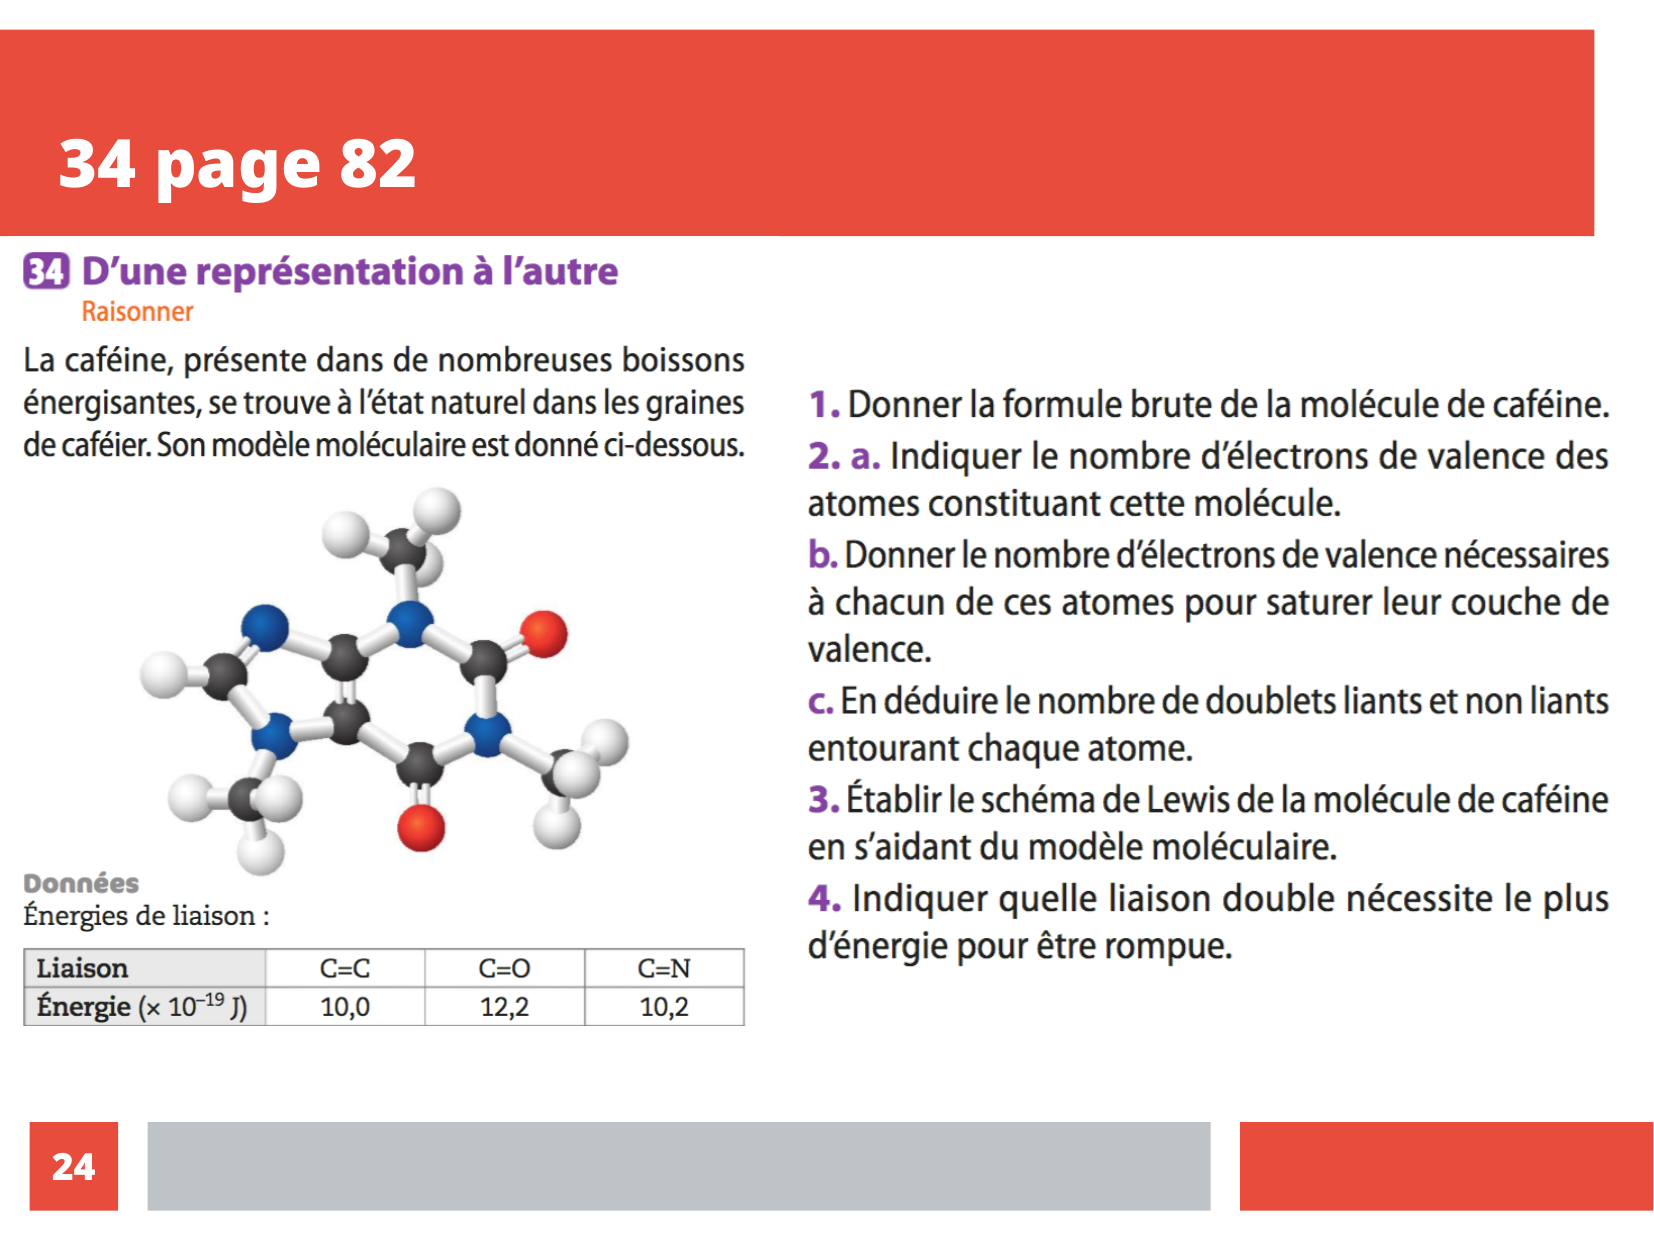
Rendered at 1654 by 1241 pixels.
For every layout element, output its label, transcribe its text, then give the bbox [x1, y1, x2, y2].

picture [791, 372, 1649, 1010]
picture [8, 236, 780, 1044]
title 34 page 82 [59, 59, 1595, 207]
